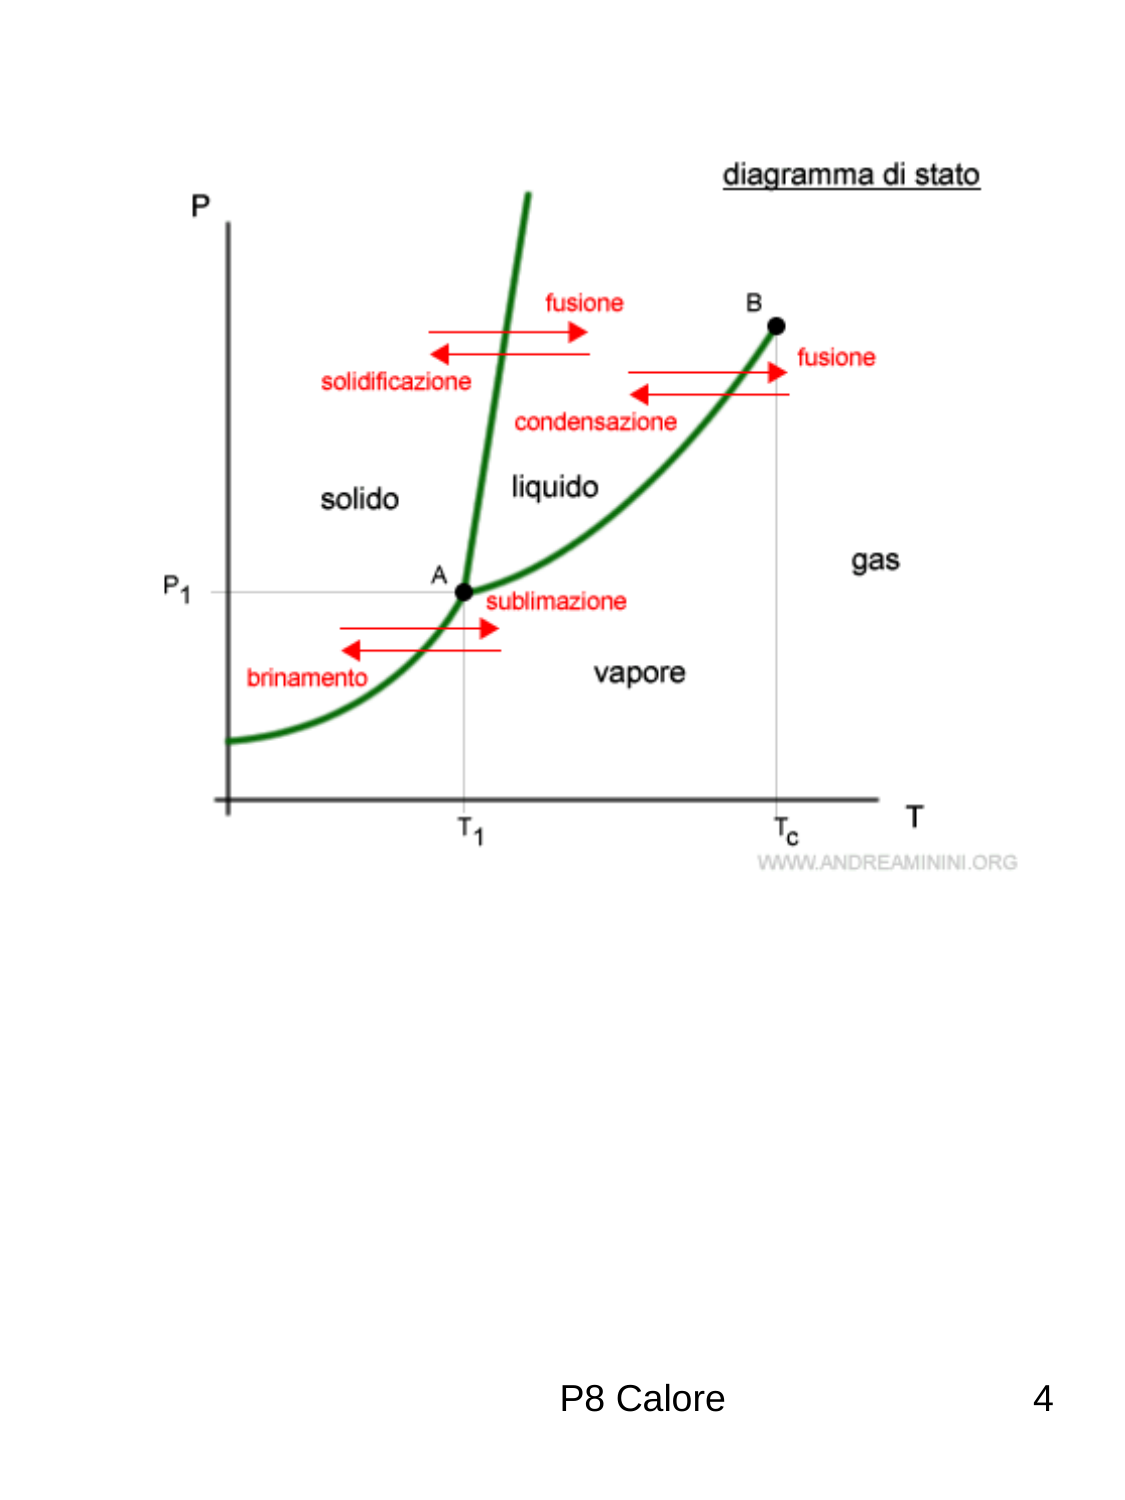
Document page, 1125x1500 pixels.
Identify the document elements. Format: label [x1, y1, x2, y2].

picture [32, 120, 1040, 886]
